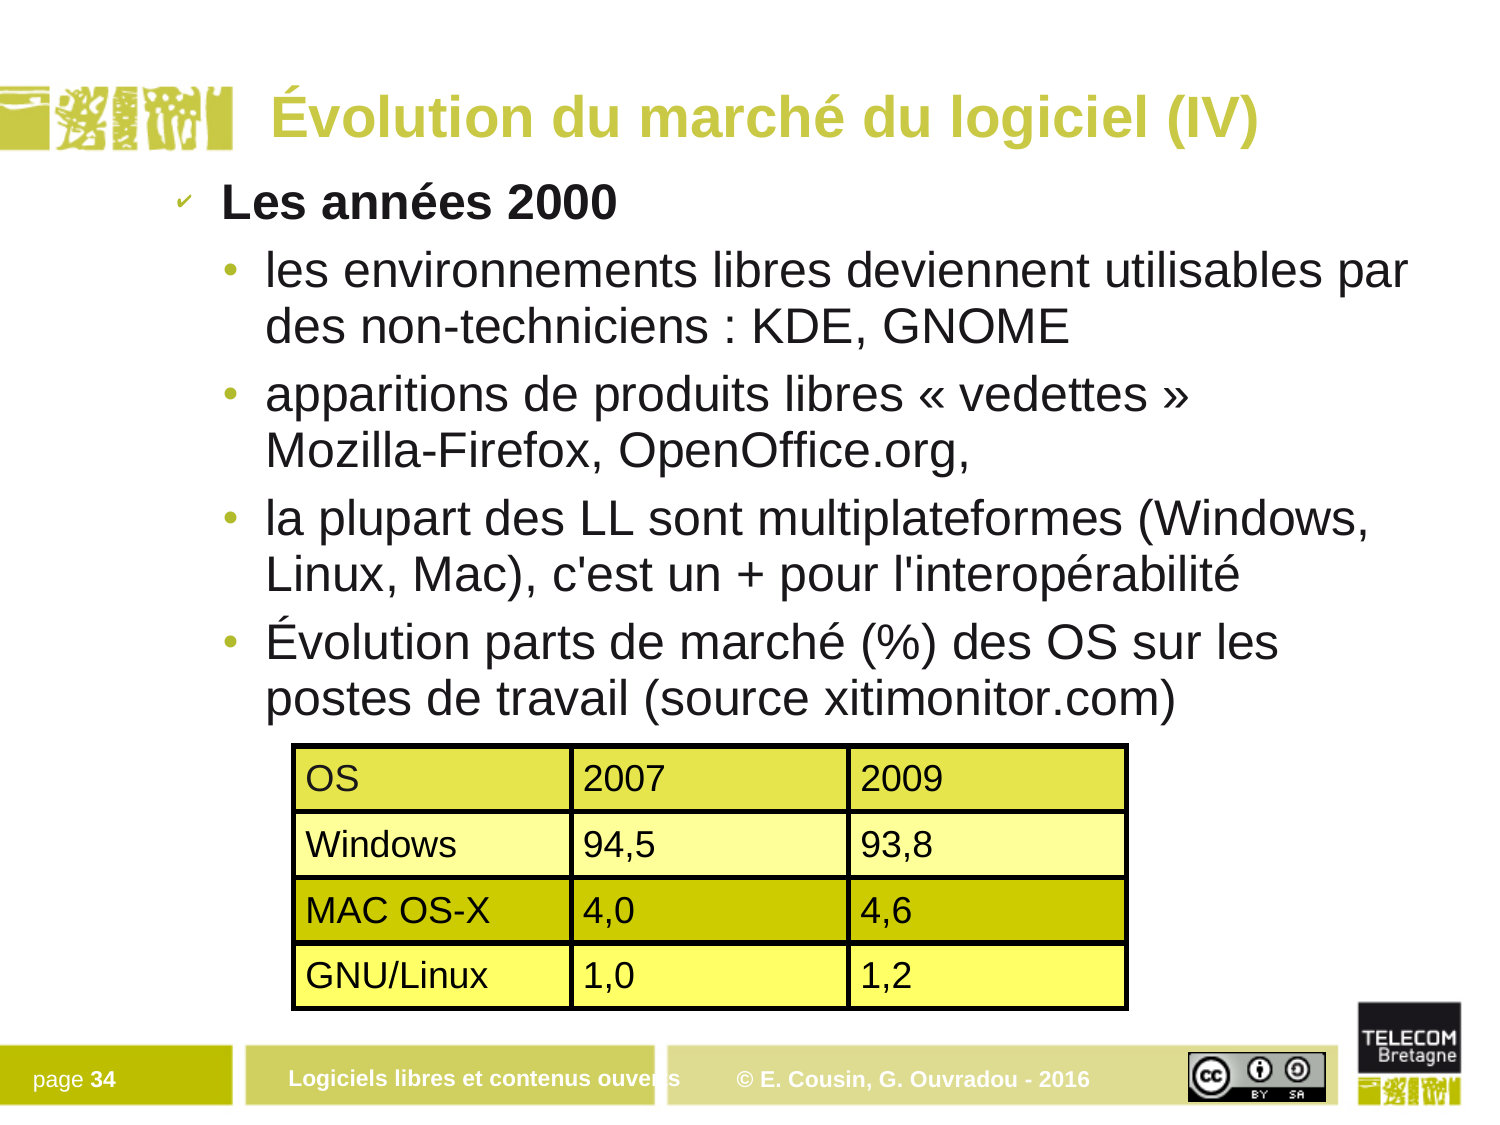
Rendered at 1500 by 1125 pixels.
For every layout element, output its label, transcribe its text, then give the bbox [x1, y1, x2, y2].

table_cell 4,0 [574, 880, 846, 940]
table_header 2007 [574, 749, 846, 809]
table_cell 94,5 [574, 814, 846, 875]
table_cell 1,0 [574, 946, 846, 1006]
table_cell 93,8 [851, 814, 1124, 875]
table_cell GNU/Linux [296, 946, 569, 1006]
table_cell 1,2 [851, 946, 1124, 1006]
table_header OS [296, 749, 569, 809]
table_cell MAC OS-X [296, 880, 569, 940]
list Les années 2000 les environnements libres deviennent utilisables par des non-techniciens : KDE, GNOME apparitions de produits libres « vedettes » Mozilla-Firefox, OpenOffice.org, la plupart des LL sont multiplateformes (Windows, Linux, Mac), c'est un + pour l'interopérabilité Évolution parts de marché (%) des OS sur les postes de travail (source xitimonitor.com) [177, 174, 1436, 896]
picture [0, 0, 1500, 1125]
table_cell 4,6 [851, 880, 1124, 940]
table_header 2009 [851, 749, 1124, 809]
table_cell Windows [296, 814, 569, 875]
title Évolution du marché du logiciel (IV) [270, 59, 1459, 175]
